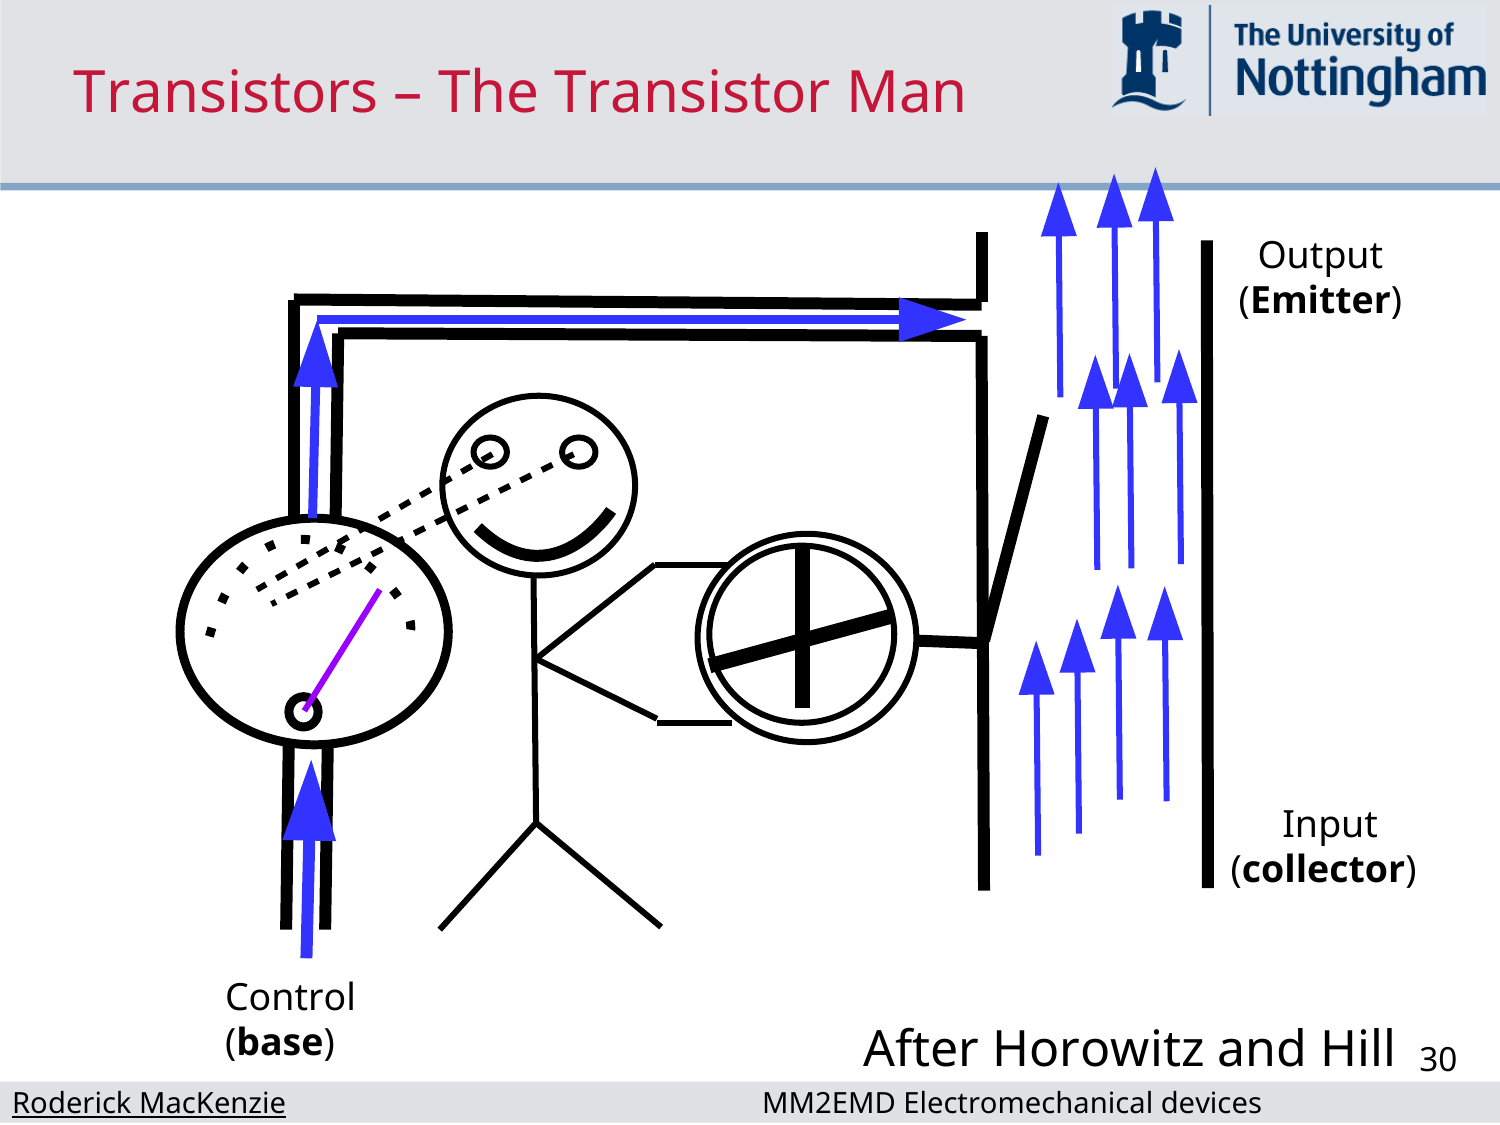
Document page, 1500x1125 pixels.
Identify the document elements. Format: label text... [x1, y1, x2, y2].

text_box Input (collector) [1190, 792, 1457, 928]
title Transistors – The Transistor Man [59, 14, 1034, 166]
picture [1111, 4, 1487, 116]
text_box Control (base) [197, 965, 452, 1101]
text_box Output (Emitter) [1180, 223, 1447, 359]
text_box <number> [1404, 1030, 1500, 1101]
text_box After Horowitz and Hill [848, 1009, 1454, 1085]
